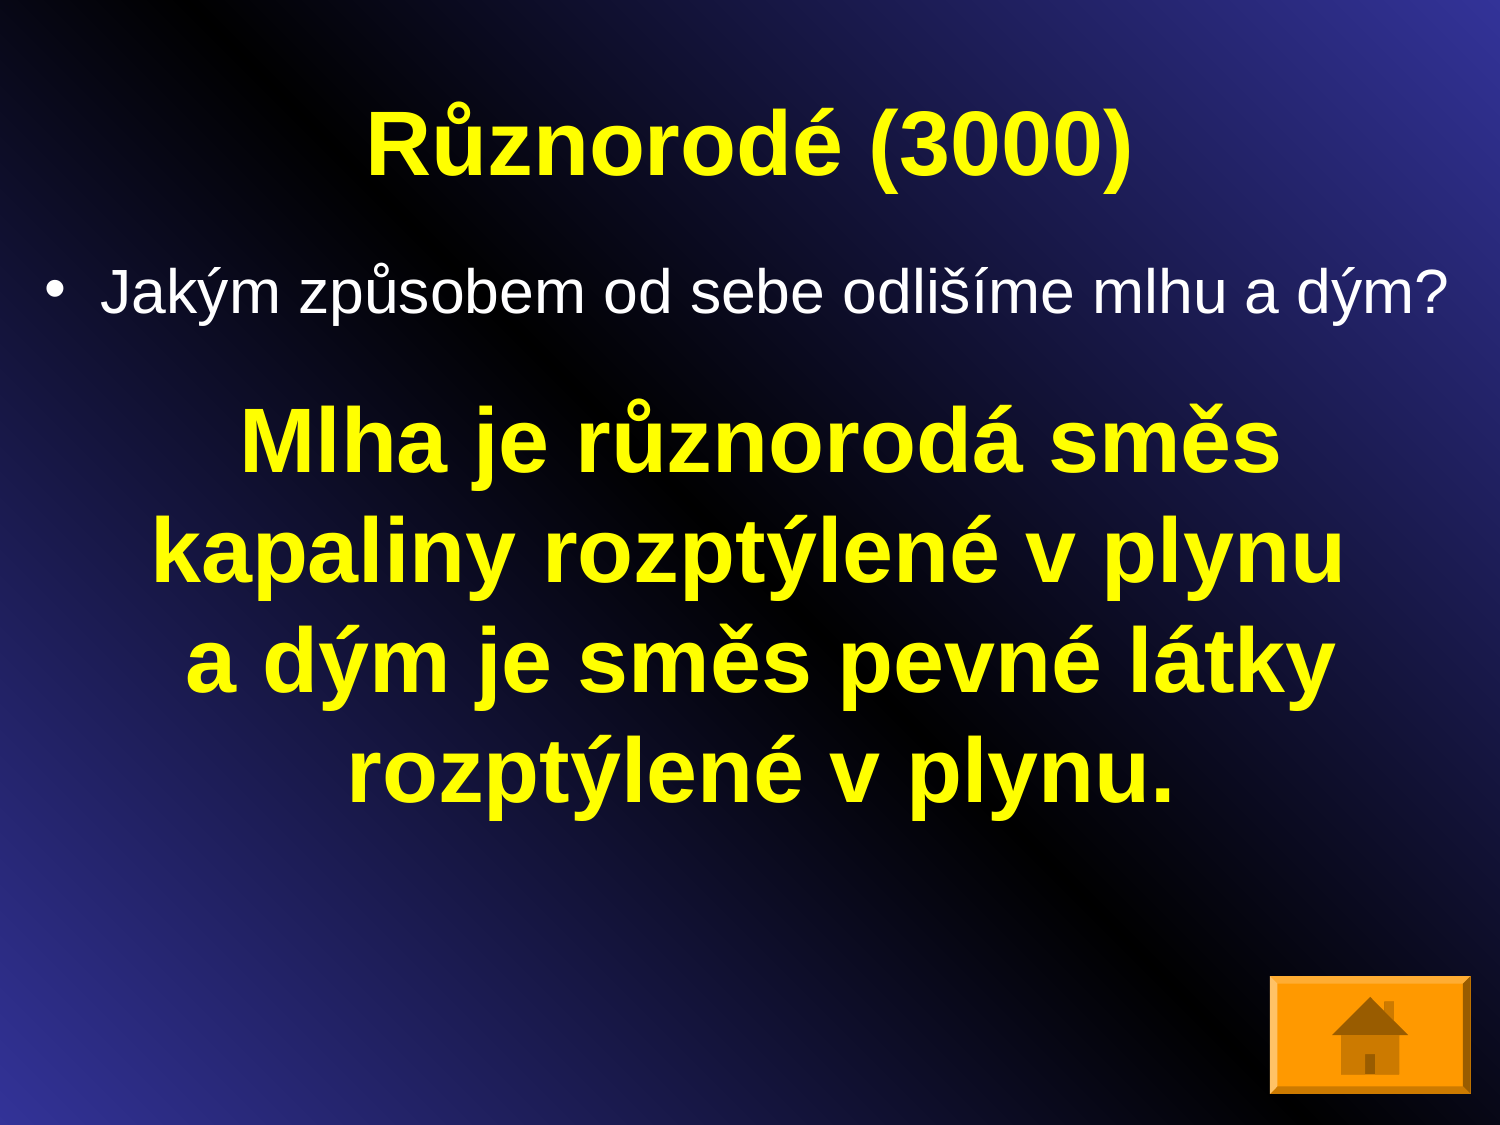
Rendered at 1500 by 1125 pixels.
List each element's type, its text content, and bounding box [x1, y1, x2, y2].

title Různorodé (3000) [75, 45, 1426, 233]
text_box [1271, 976, 1471, 1094]
text_box Mlha je různorodá směs kapaliny rozptýlené v plynu a dým je směs pevné látky rozptýlené v plynu. [64, 373, 1459, 829]
list Jakým způsobem od sebe odlišíme mlhu a dým? [29, 243, 1471, 343]
